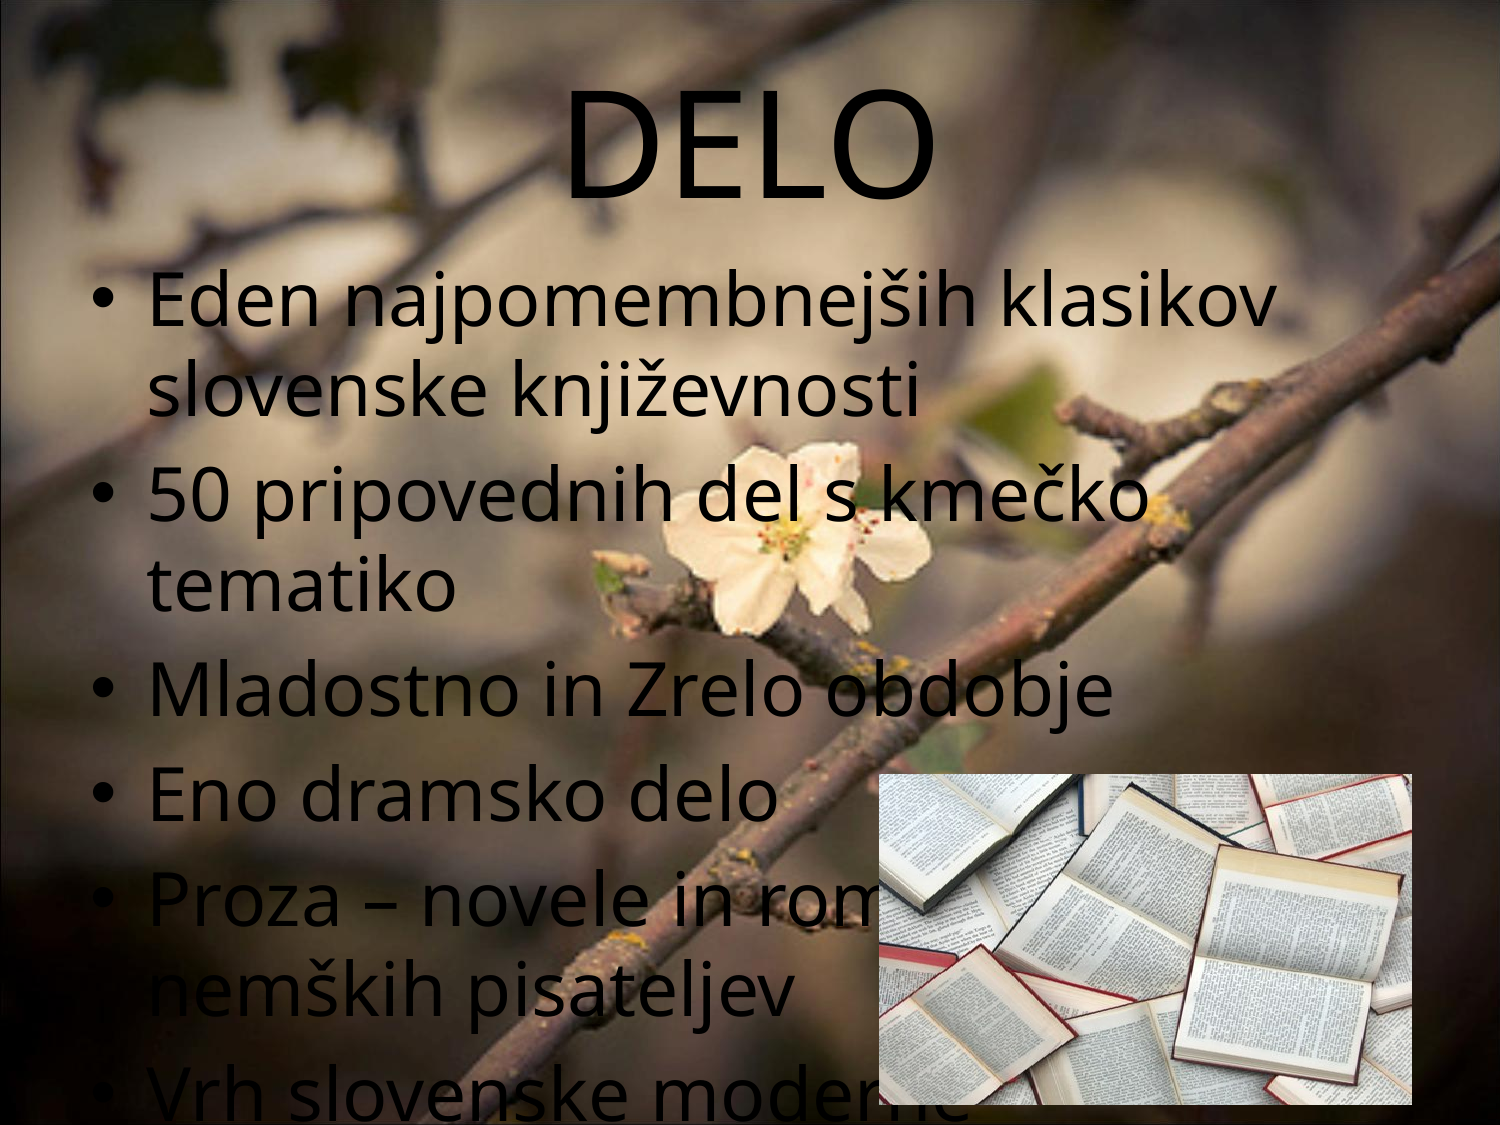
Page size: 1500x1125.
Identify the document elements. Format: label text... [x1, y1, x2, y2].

picture [0, 0, 1500, 1125]
title DELO [75, 45, 1425, 233]
list Eden najpomembnejših klasikov slovenske književnosti 50 pripovednih del s kmečko tematiko Mladostno in Zrelo obdobje Eno dramsko delo Proza – novele in romani po zgledu nemških pisateljev Vrh slovenske moderne [75, 243, 1425, 1059]
